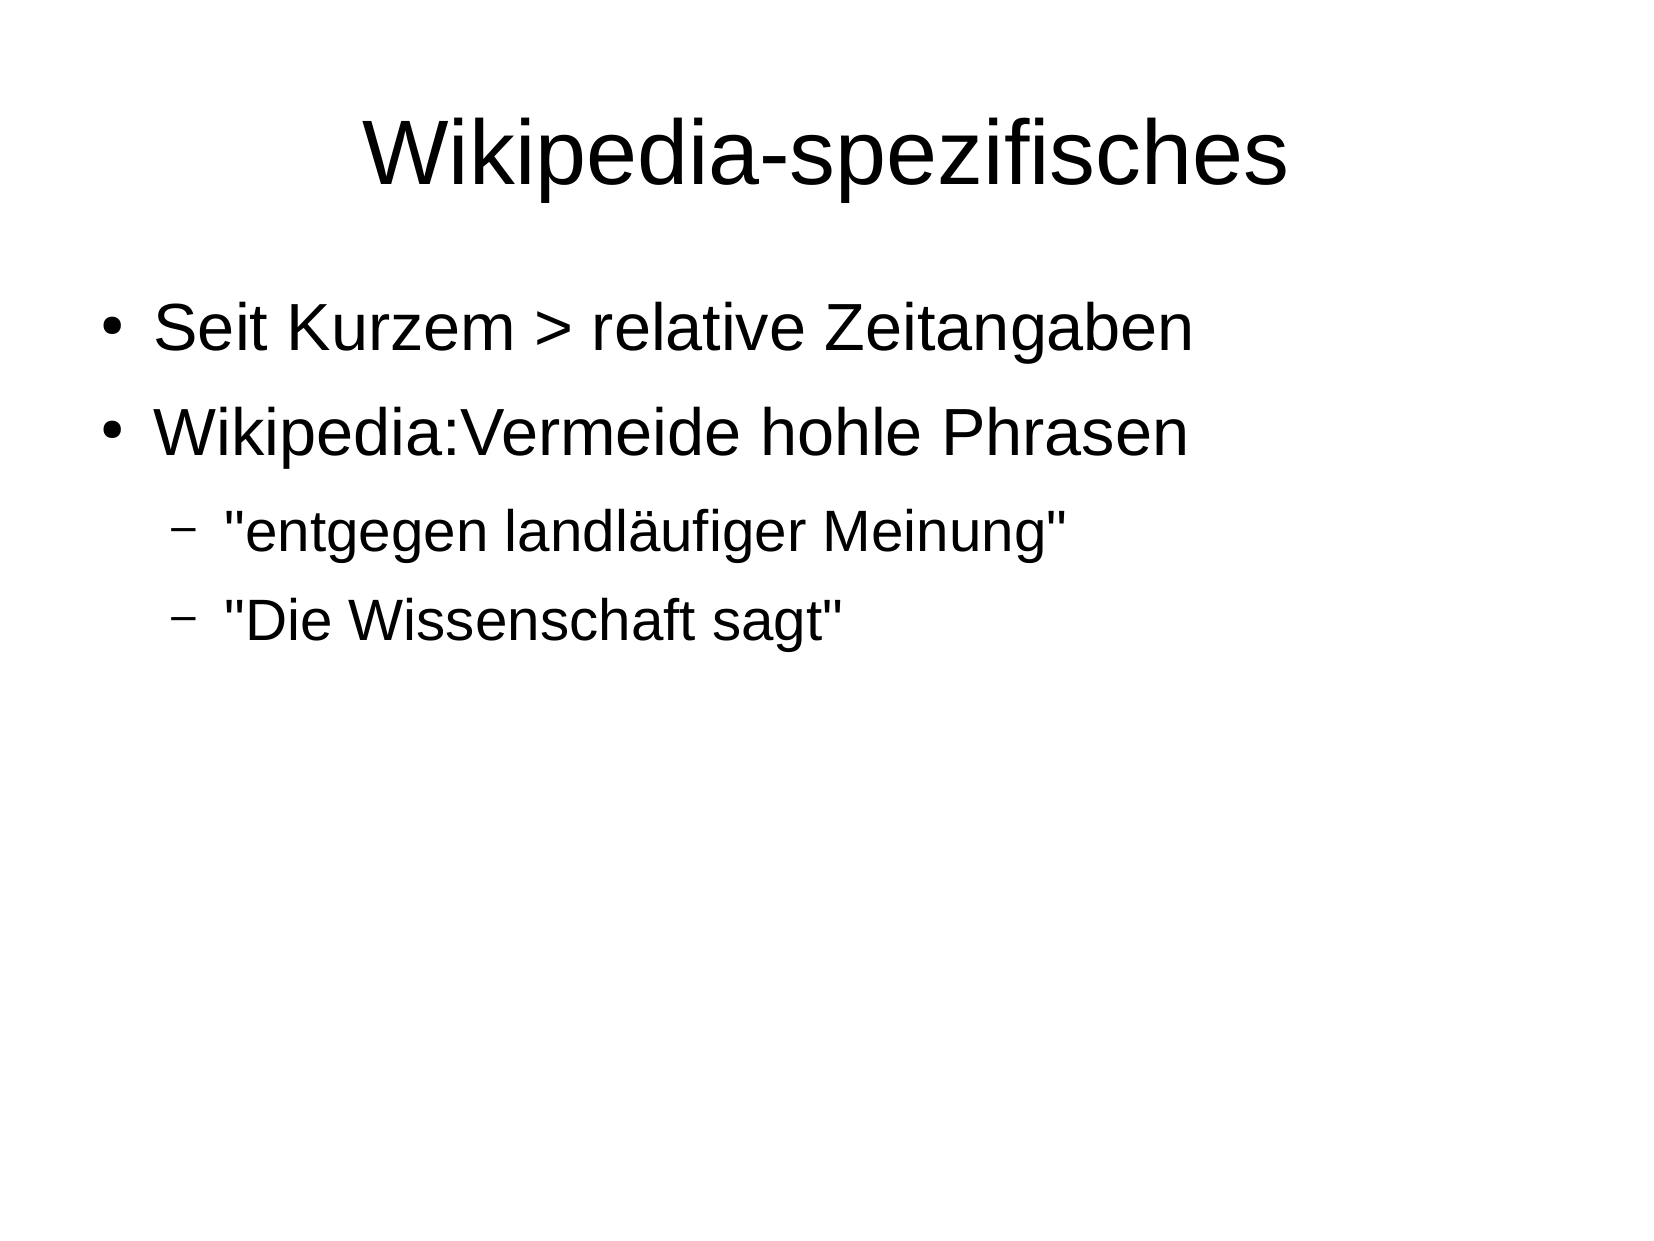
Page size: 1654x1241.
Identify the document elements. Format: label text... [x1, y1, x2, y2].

list Seit Kurzem > relative Zeitangaben Wikipedia:Vermeide hohle Phrasen "entgegen landläufiger Meinung" "Die Wissenschaft sagt" [82, 290, 1538, 1010]
title Wikipedia-spezifisches [82, 49, 1571, 257]
